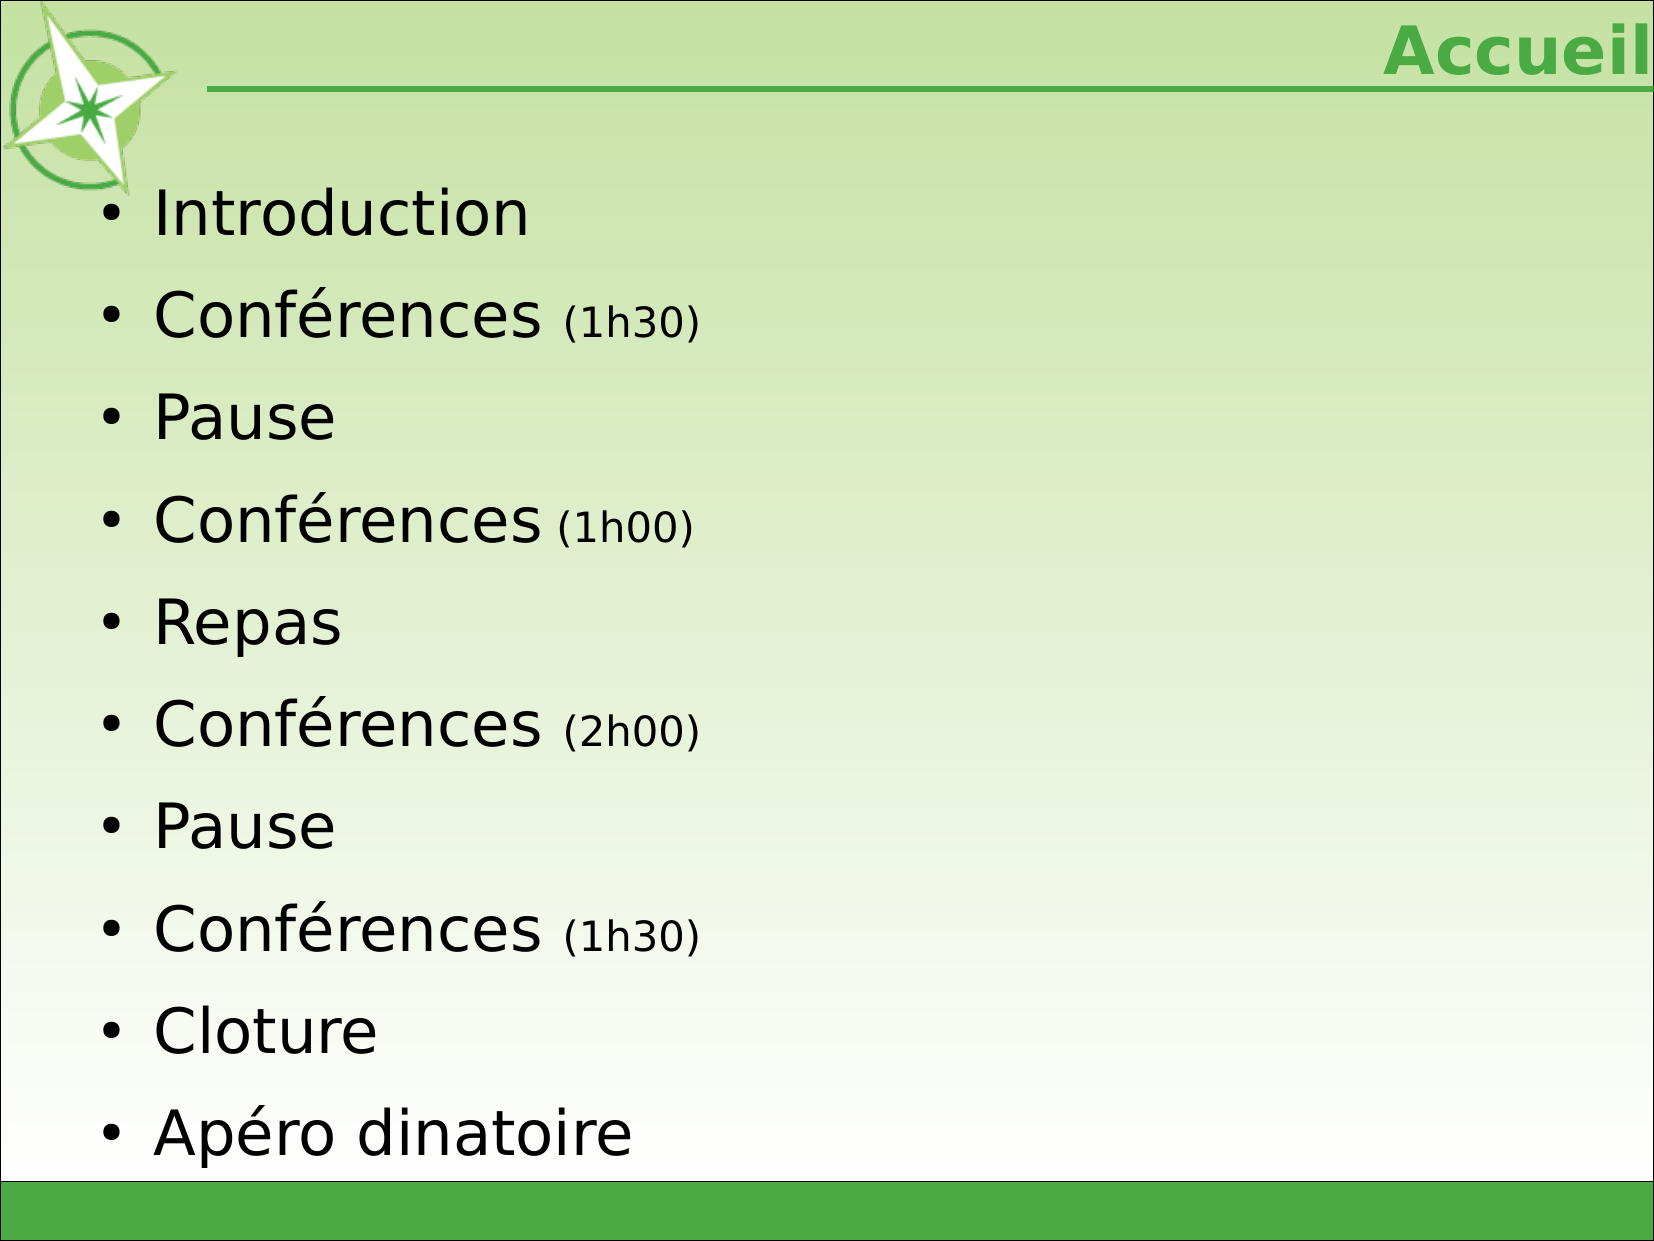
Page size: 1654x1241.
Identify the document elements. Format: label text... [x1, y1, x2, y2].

picture [2, 0, 178, 197]
title Accueil [165, 2, 1654, 101]
list Introduction Conférences (1h30) Pause Conférences (1h00) Repas Conférences (2h00) Pause Conférences (1h30) Cloture Apéro dinatoire [82, 177, 1571, 1171]
